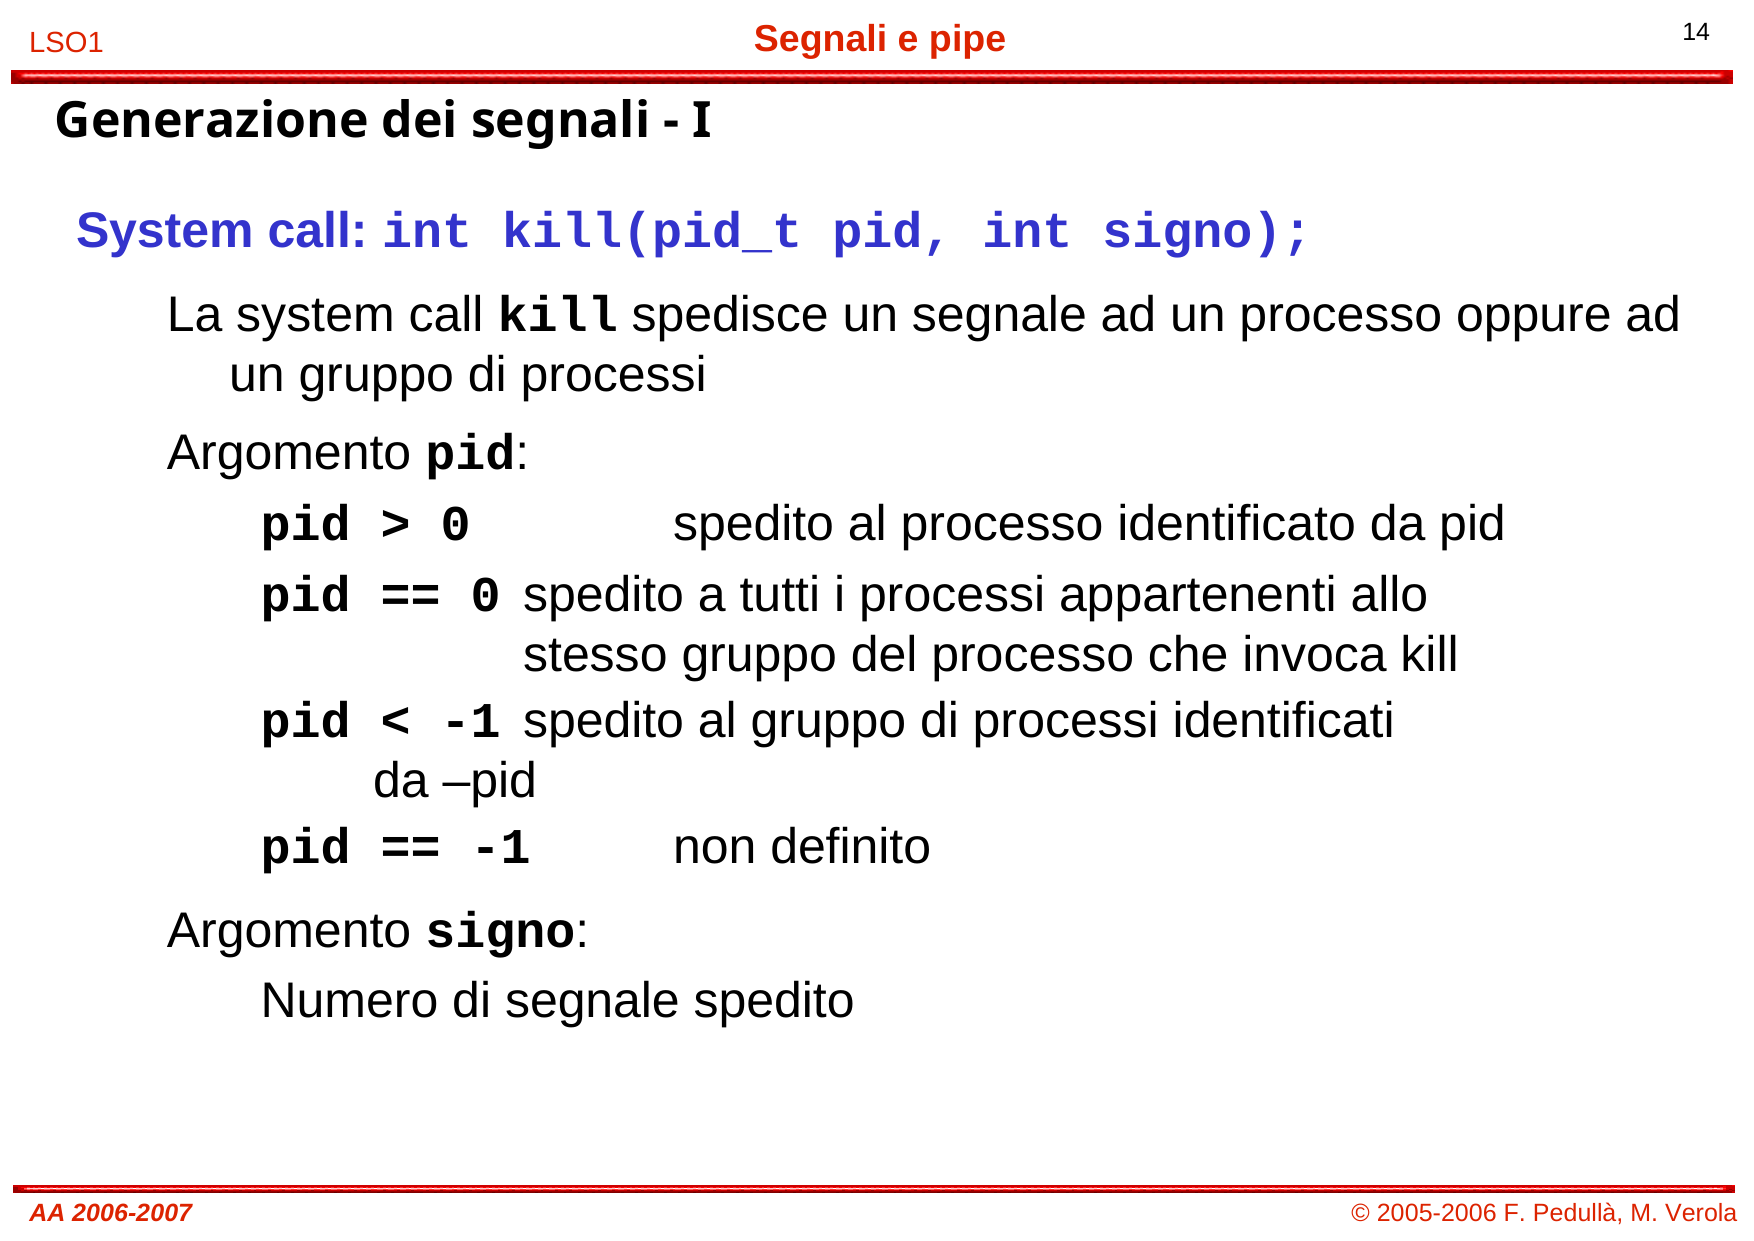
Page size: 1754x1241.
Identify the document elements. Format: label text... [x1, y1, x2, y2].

picture [13, 1185, 1735, 1193]
title Generazione dei segnali - I [40, 72, 1714, 168]
picture [11, 70, 1733, 84]
list System call: int kill(pid_t pid, int signo); La system call kill spedisce un segnale ad un processo oppure ad un gruppo di processi Argomento pid: pid > 0 spedito al processo identificato da pid pid == 0 spedito a tutti i processi appartenenti allo stesso gruppo del processo che invoca kill pid < -1 spedito al gruppo di processi identificati da –pid pid == -1 non definito Argomento signo: Numero di segnale spedito [58, 194, 1721, 1070]
